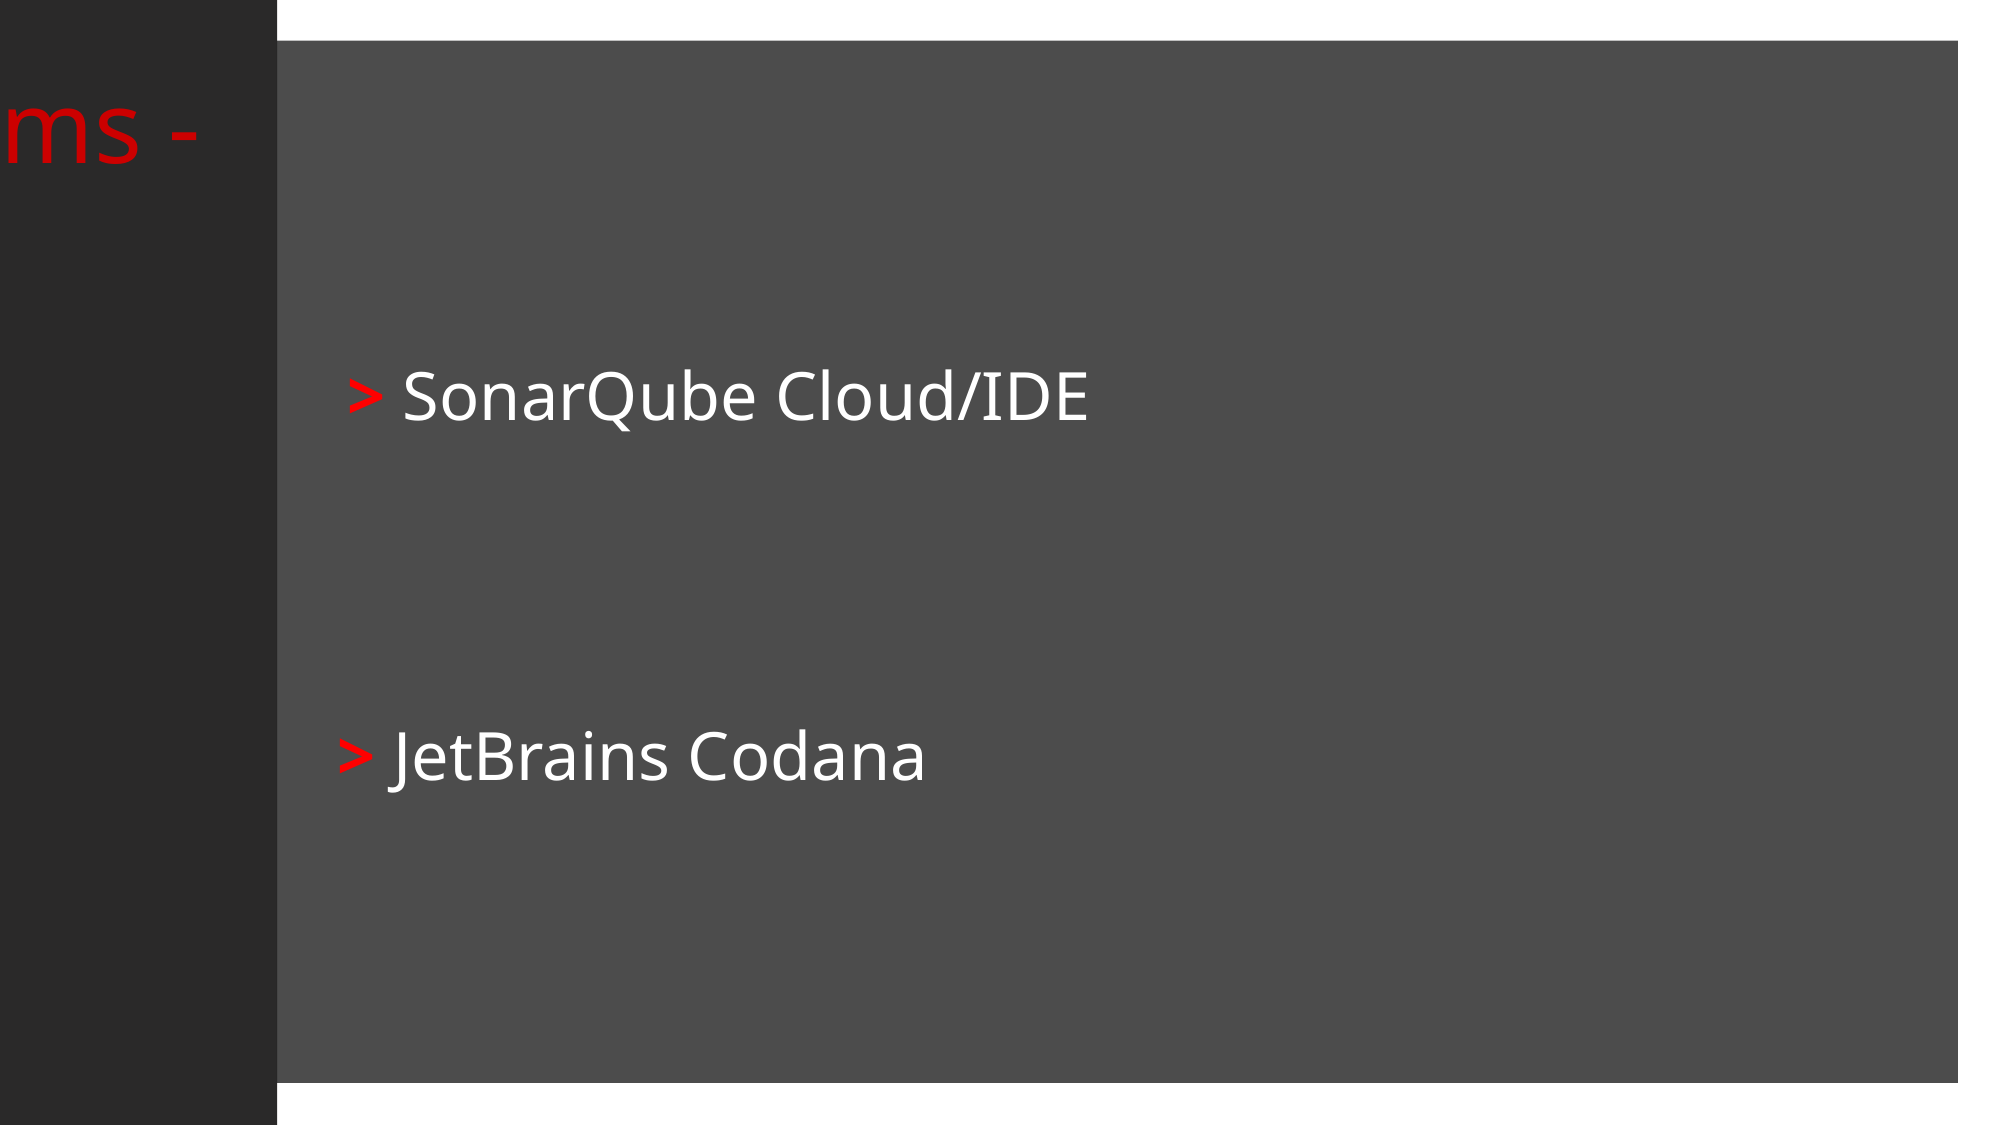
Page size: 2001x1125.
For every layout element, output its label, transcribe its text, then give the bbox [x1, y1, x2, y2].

text_box > SonarQube Cloud/IDE > JetBrains Codana [322, 58, 1975, 816]
text_box [0, 0, 1958, 1125]
text_box --- analysis platforms - [64, 55, 217, 1070]
